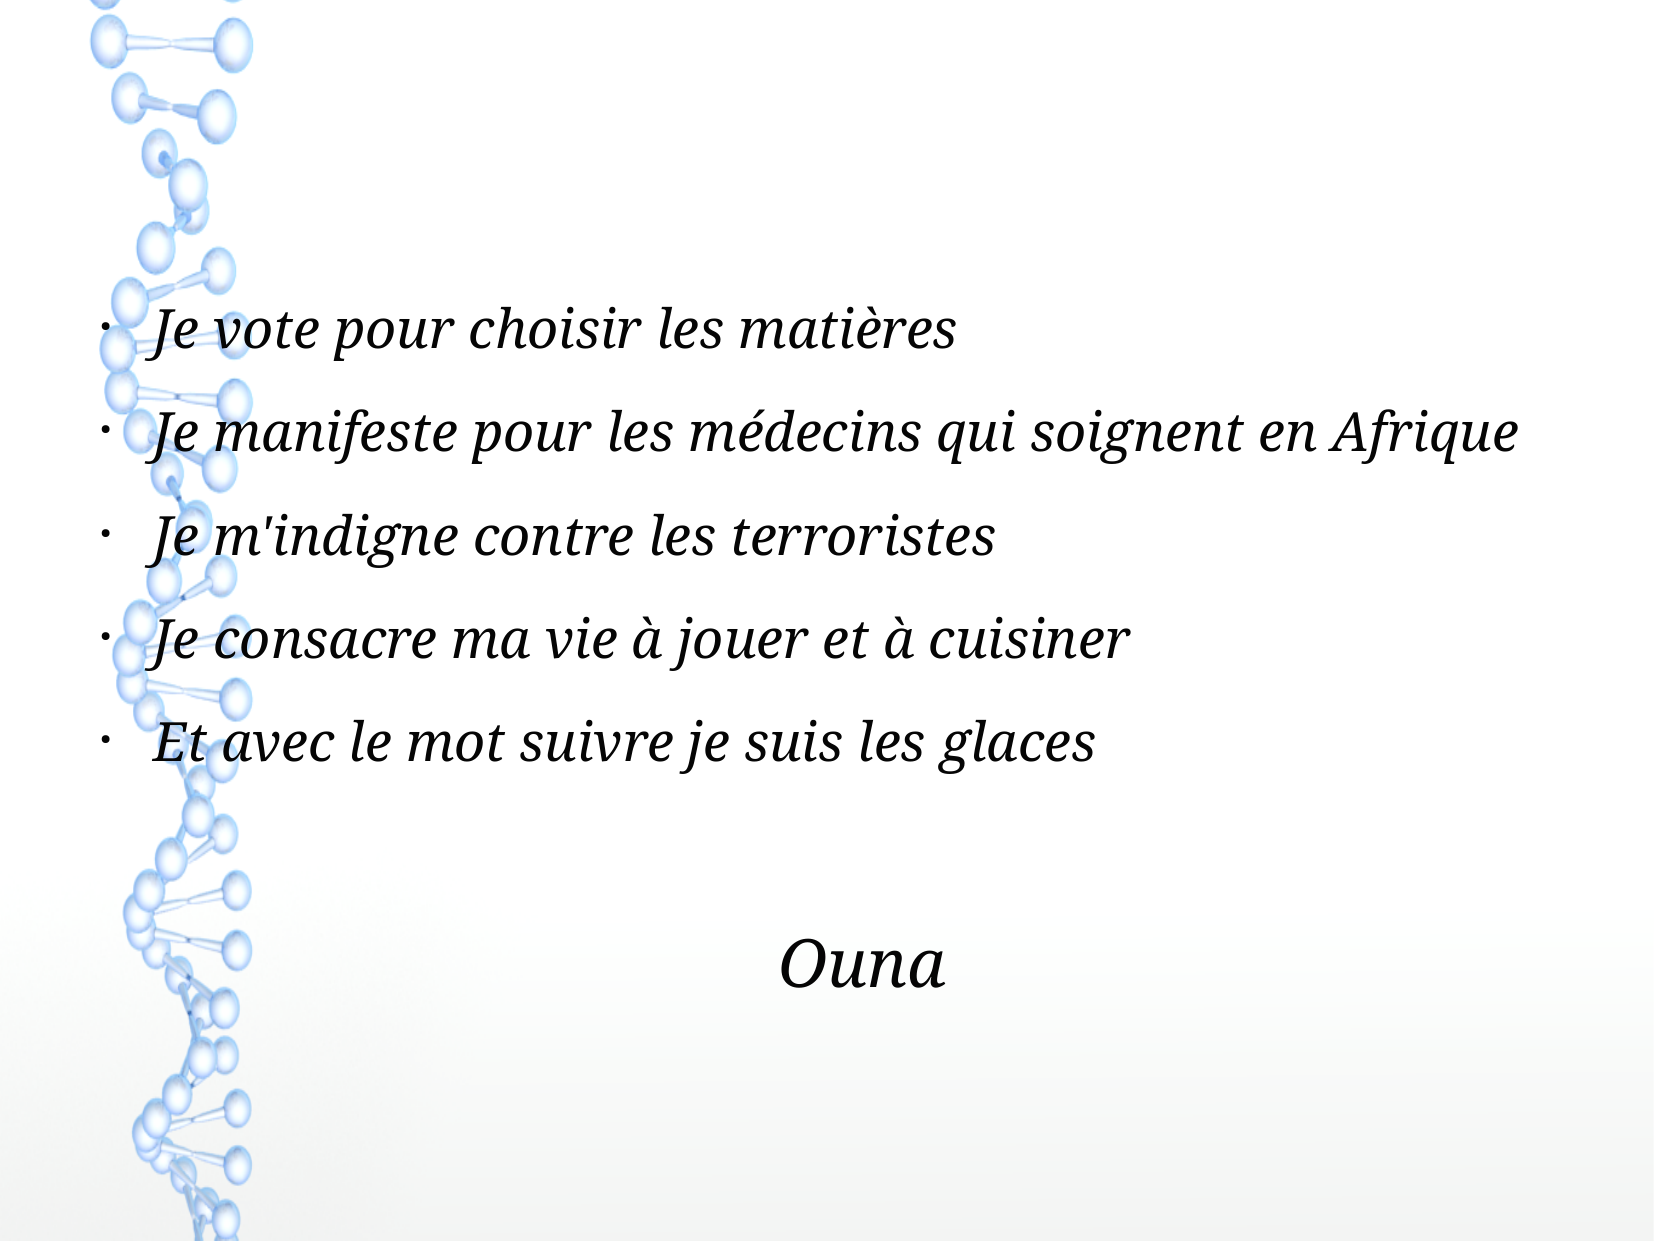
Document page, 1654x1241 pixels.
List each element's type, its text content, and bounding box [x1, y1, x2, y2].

list Je vote pour choisir les matières Je manifeste pour les médecins qui soignent en Afrique Je m'indigne contre les terroristes Je consacre ma vie à jouer et à cuisiner Et avec le mot suivre je suis les glaces Ouna [82, 290, 1571, 1010]
picture [0, 0, 1654, 1241]
